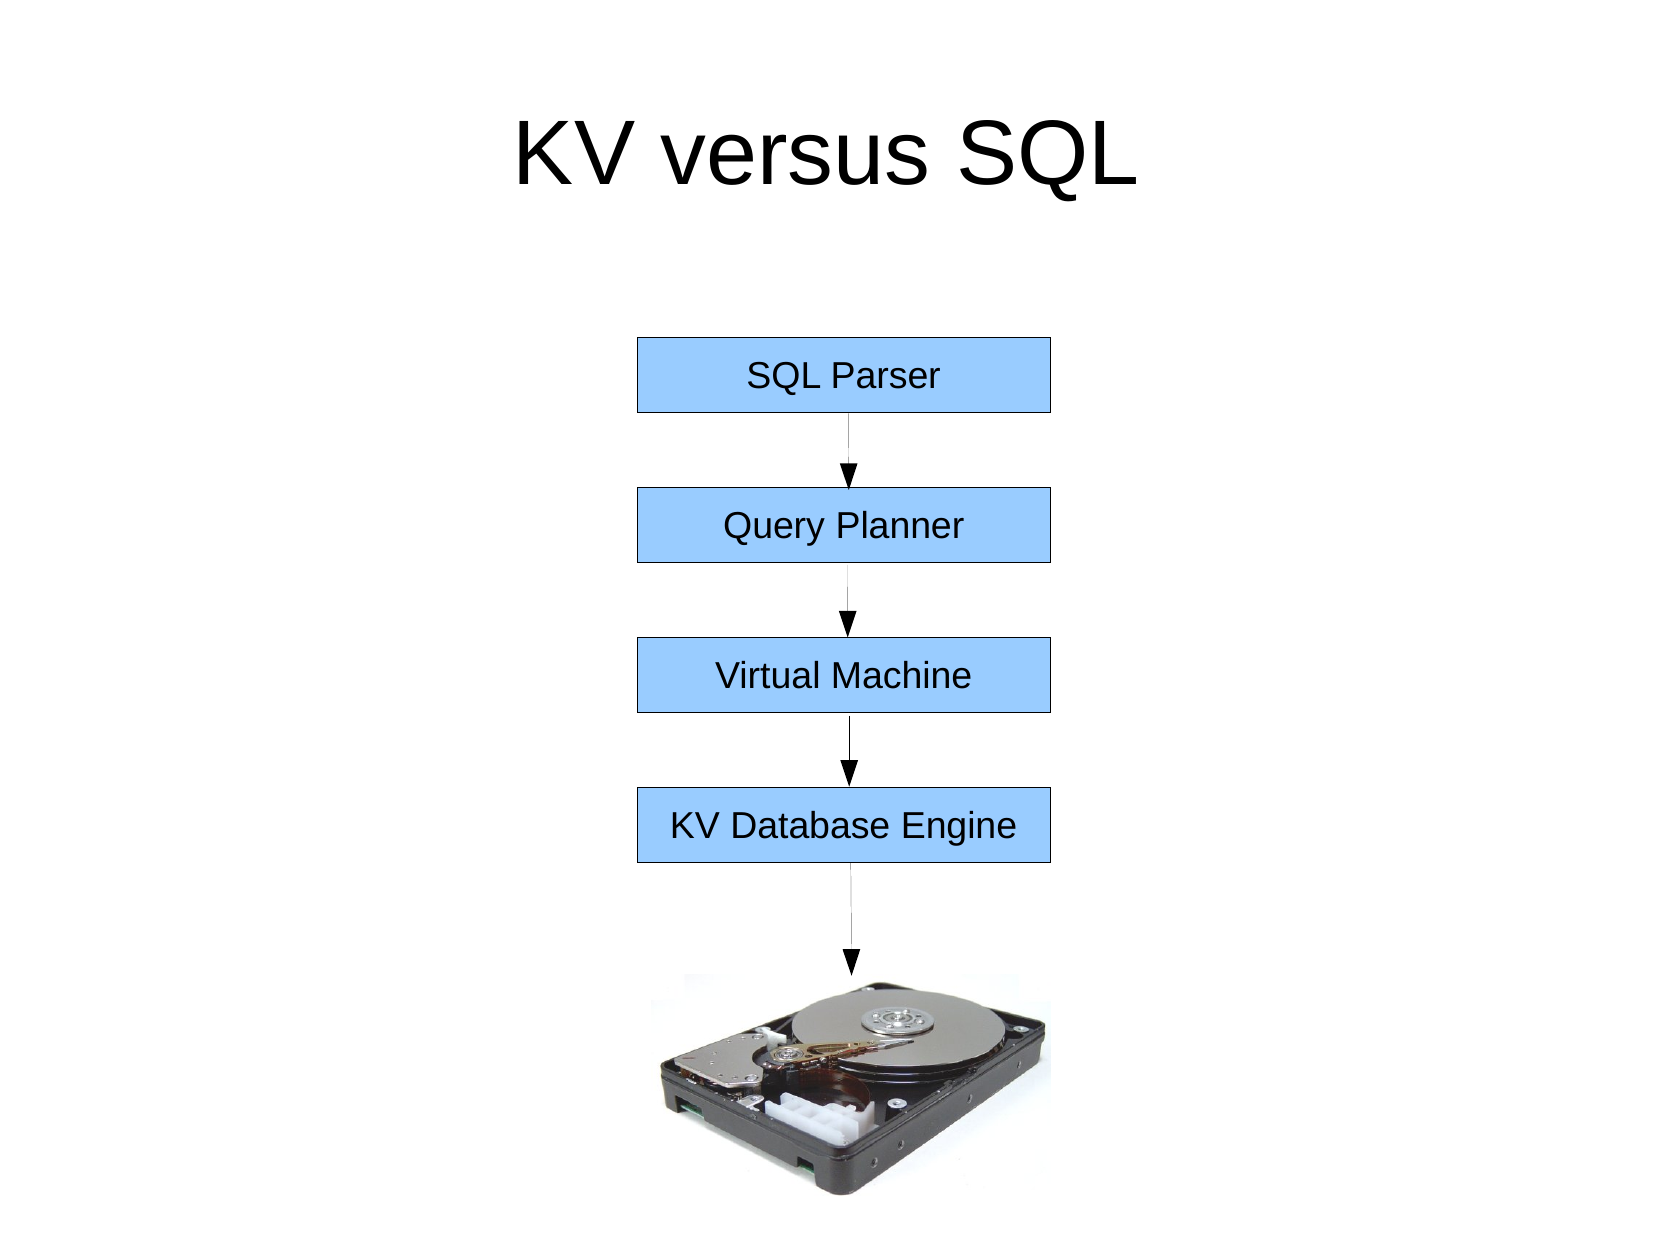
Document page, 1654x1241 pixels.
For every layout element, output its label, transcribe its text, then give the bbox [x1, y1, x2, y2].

text_box Query Planner [637, 487, 1051, 563]
title KV versus SQL [82, 49, 1571, 257]
text_box SQL Parser [637, 337, 1051, 413]
text_box Virtual Machine [637, 637, 1051, 713]
picture [651, 974, 1051, 1201]
text_box KV Database Engine [637, 787, 1051, 863]
